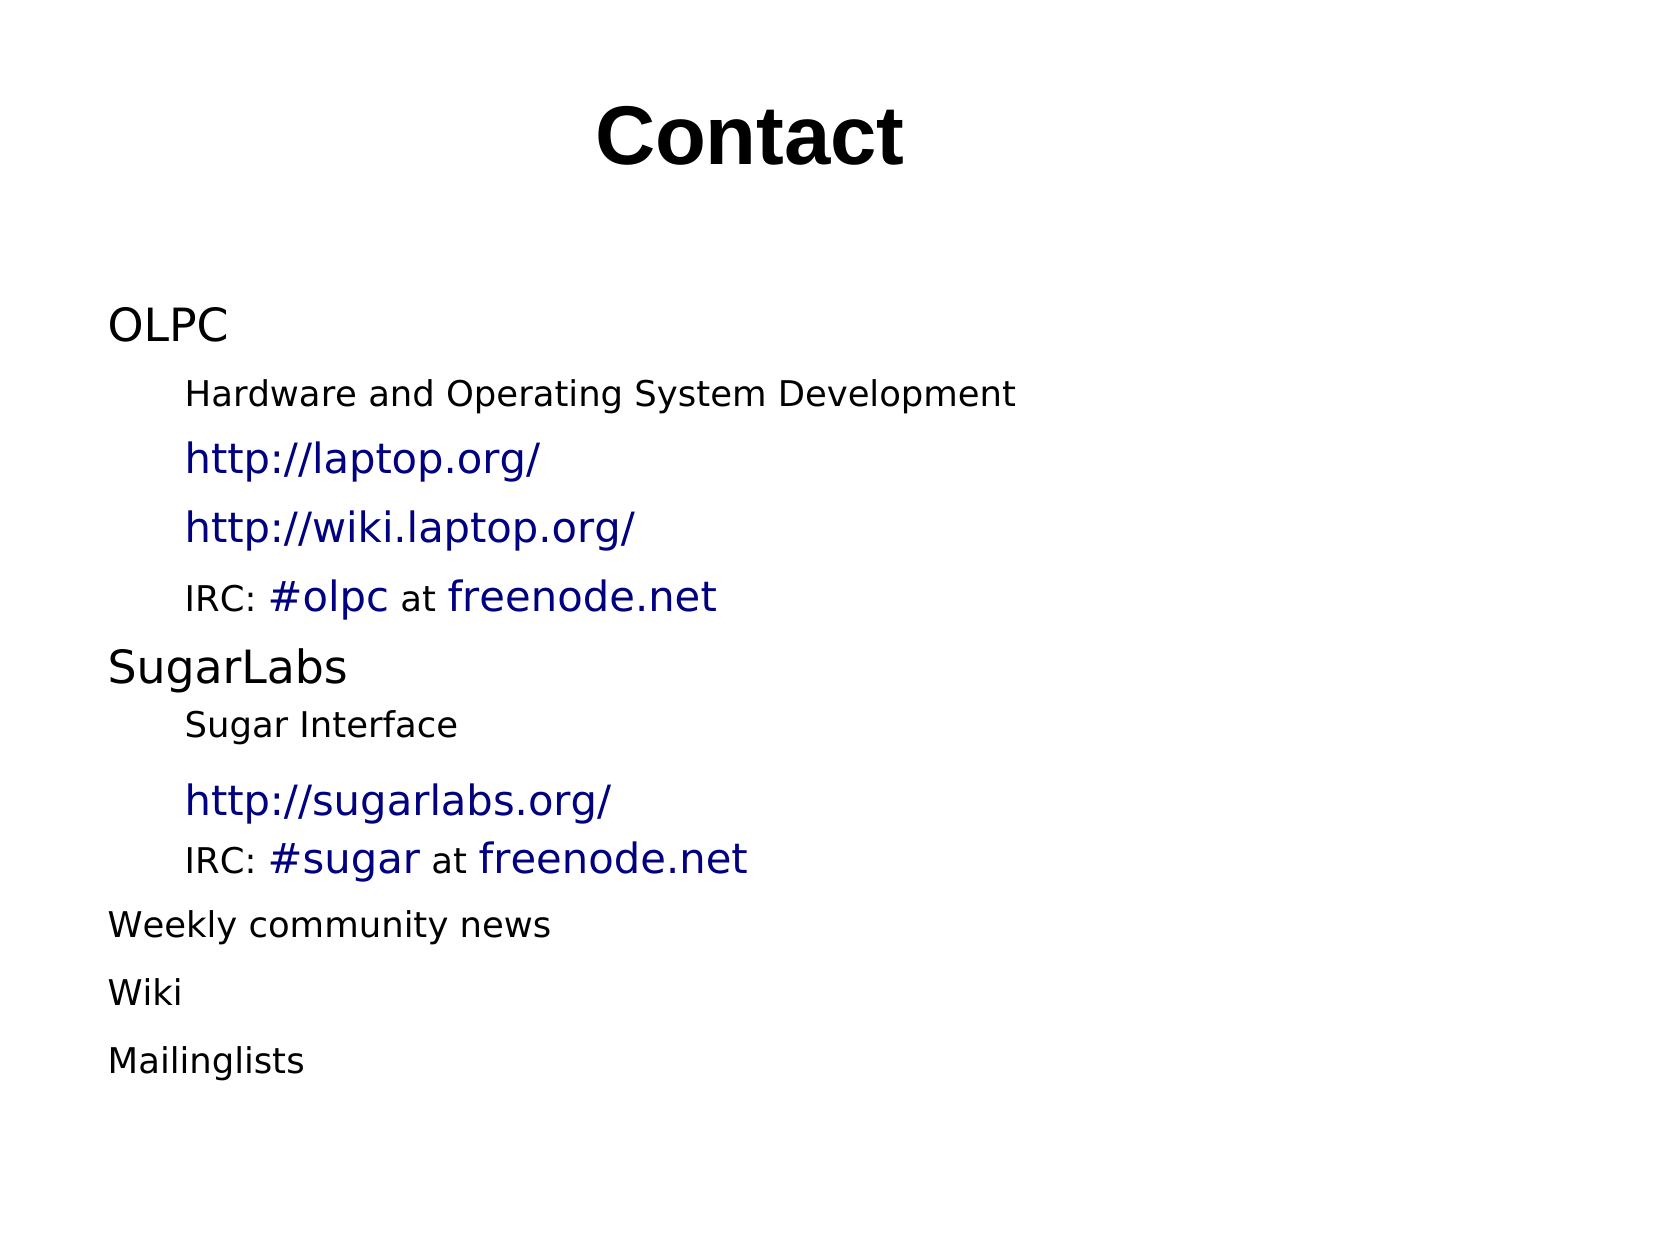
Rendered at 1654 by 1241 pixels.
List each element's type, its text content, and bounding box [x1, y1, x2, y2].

title Contact [75, 45, 1426, 233]
list OLPC Hardware and Operating System Development http://laptop.org/ http://wiki.laptop.org/ IRC: #olpc at freenode.net SugarLabs Sugar Interface http://sugarlabs.org/ IRC: #sugar at freenode.net Weekly community news Wiki Mailinglists [75, 300, 1426, 1145]
